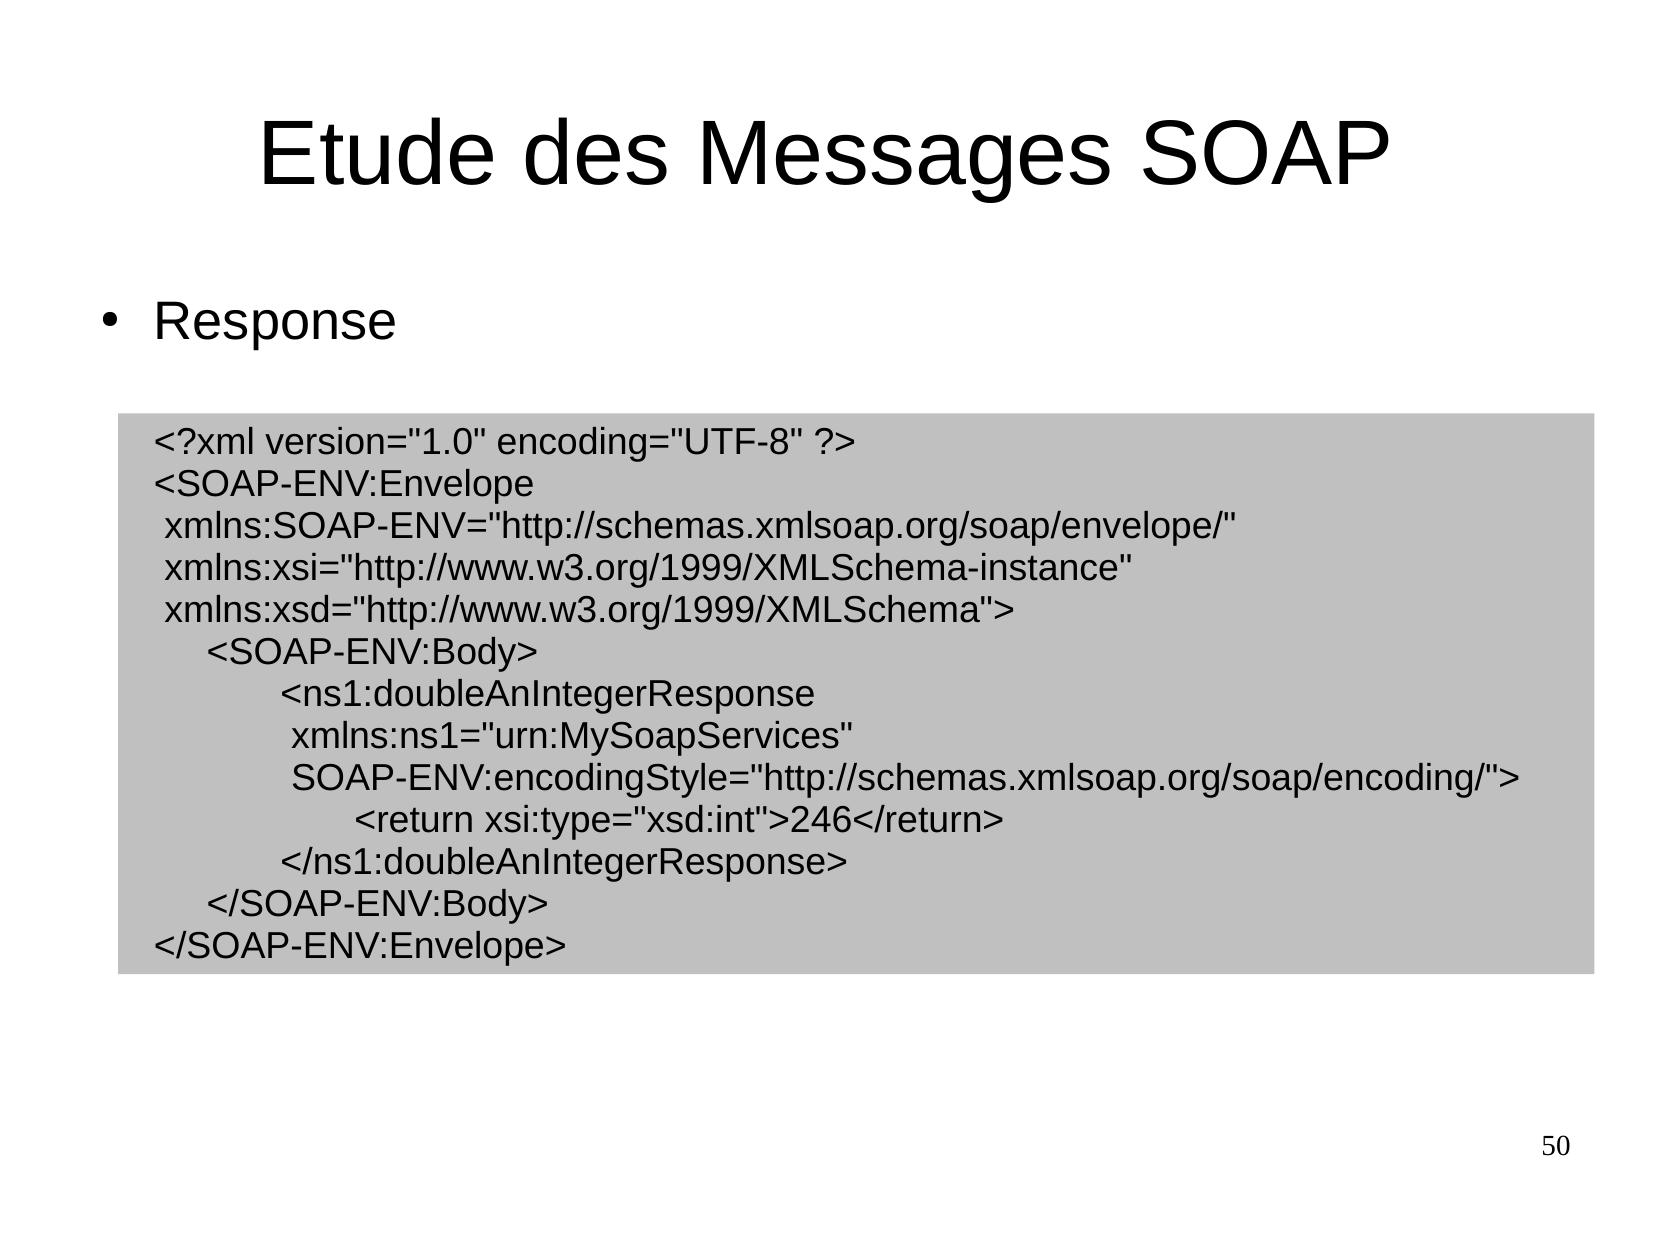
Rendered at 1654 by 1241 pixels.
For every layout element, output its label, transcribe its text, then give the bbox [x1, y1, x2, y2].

list Response [82, 290, 1571, 1094]
text_box <?xml version="1.0" encoding="UTF-8" ?> <SOAP-ENV:Envelope xmlns:SOAP-ENV="http://schemas.xmlsoap.org/soap/envelope/" xmlns:xsi="http://www.w3.org/1999/XMLSchema-instance" xmlns:xsd="http://www.w3.org/1999/XMLSchema"> <SOAP-ENV:Body> <ns1:doubleAnIntegerResponse xmlns:ns1="urn:MySoapServices" SOAP-ENV:encodingStyle="http://schemas.xmlsoap.org/soap/encoding/"> <return xsi:type="xsd:int">246</return> </ns1:doubleAnIntegerResponse> </SOAP-ENV:Body> </SOAP-ENV:Envelope> [118, 413, 1595, 975]
title Etude des Messages SOAP [82, 56, 1571, 250]
